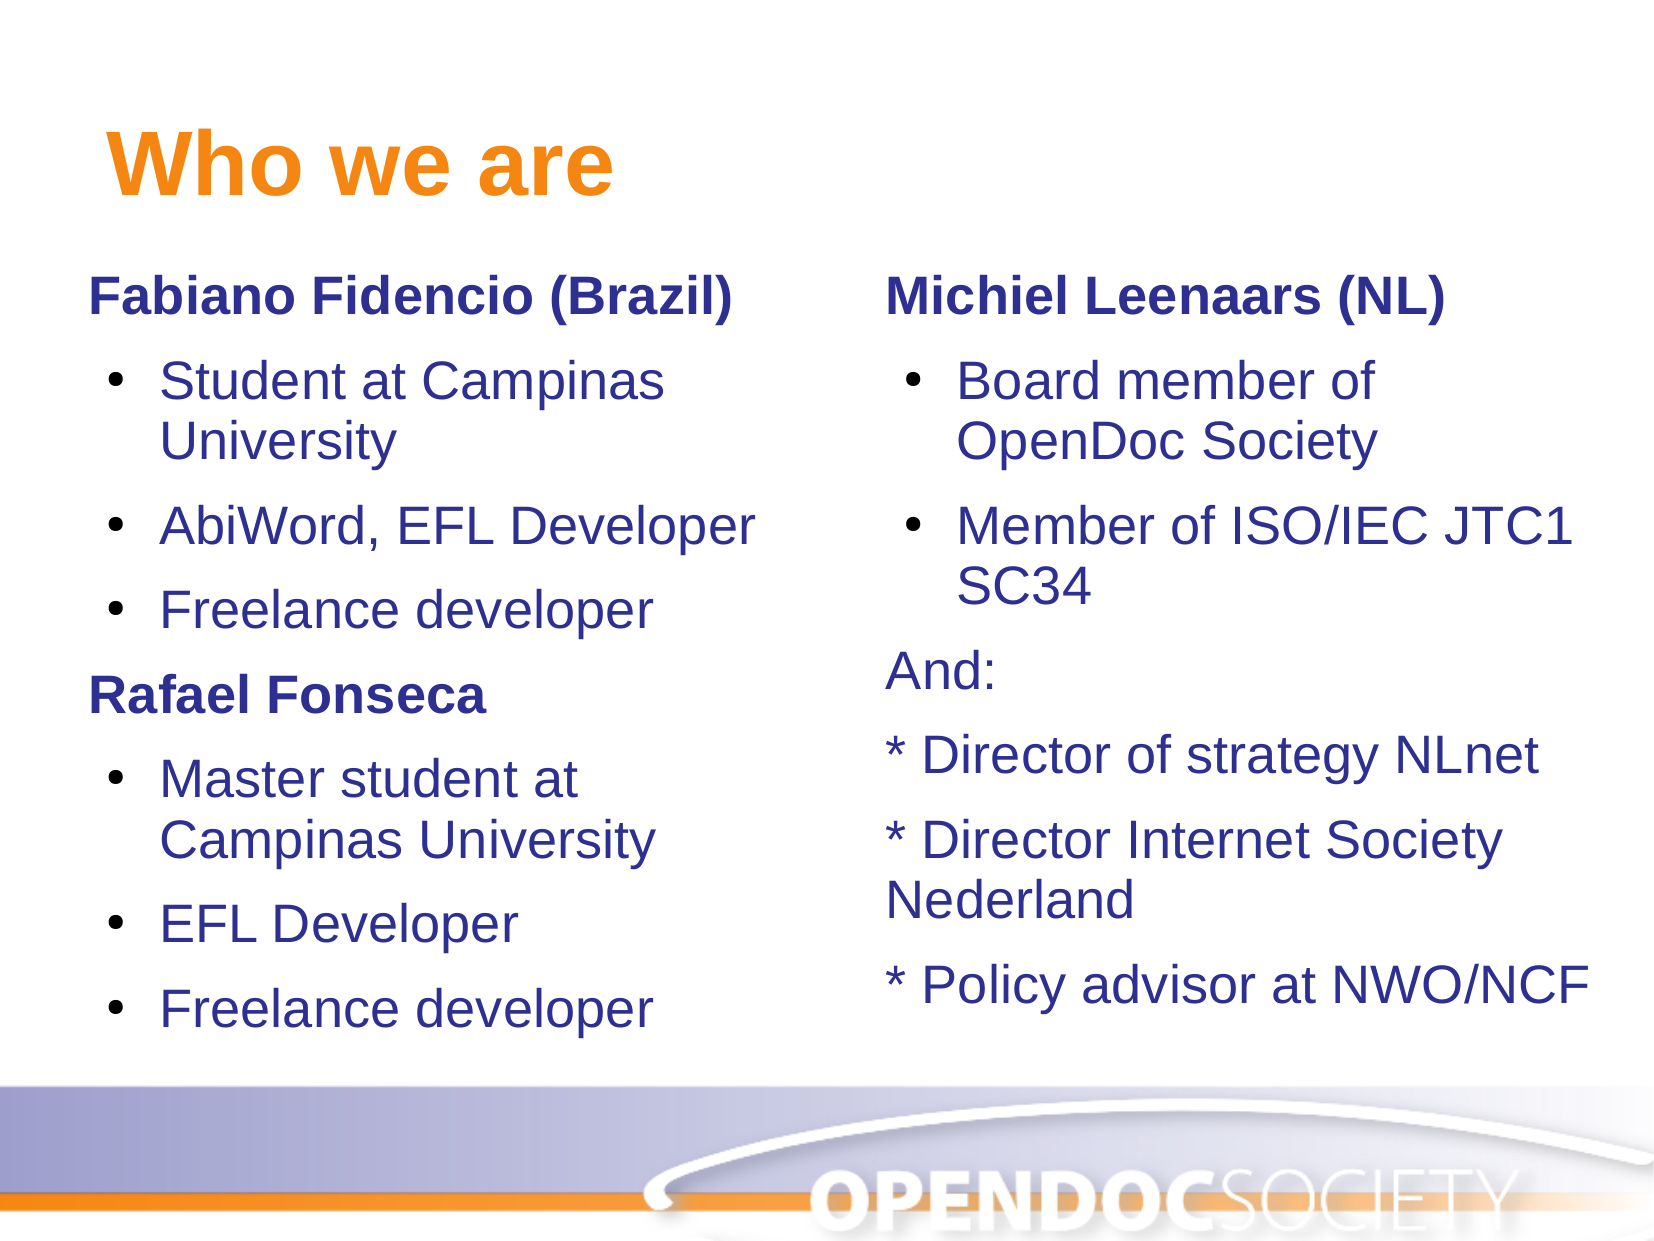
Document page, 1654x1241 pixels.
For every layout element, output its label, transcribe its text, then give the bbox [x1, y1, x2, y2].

list Fabiano Fidencio (Brazil) Student at Campinas University AbiWord, EFL Developer Freelance developer Rafael Fonseca Master student at Campinas University EFL Developer Freelance developer [88, 265, 815, 1085]
title Who we are [106, 108, 1595, 219]
picture [0, 0, 1654, 1241]
list Michiel Leenaars (NL) Board member of OpenDoc Society Member of ISO/IEC JTC1 SC34 And: * Director of strategy NLnet * Director Internet Society Nederland * Policy advisor at NWO/NCF [885, 265, 1612, 1085]
